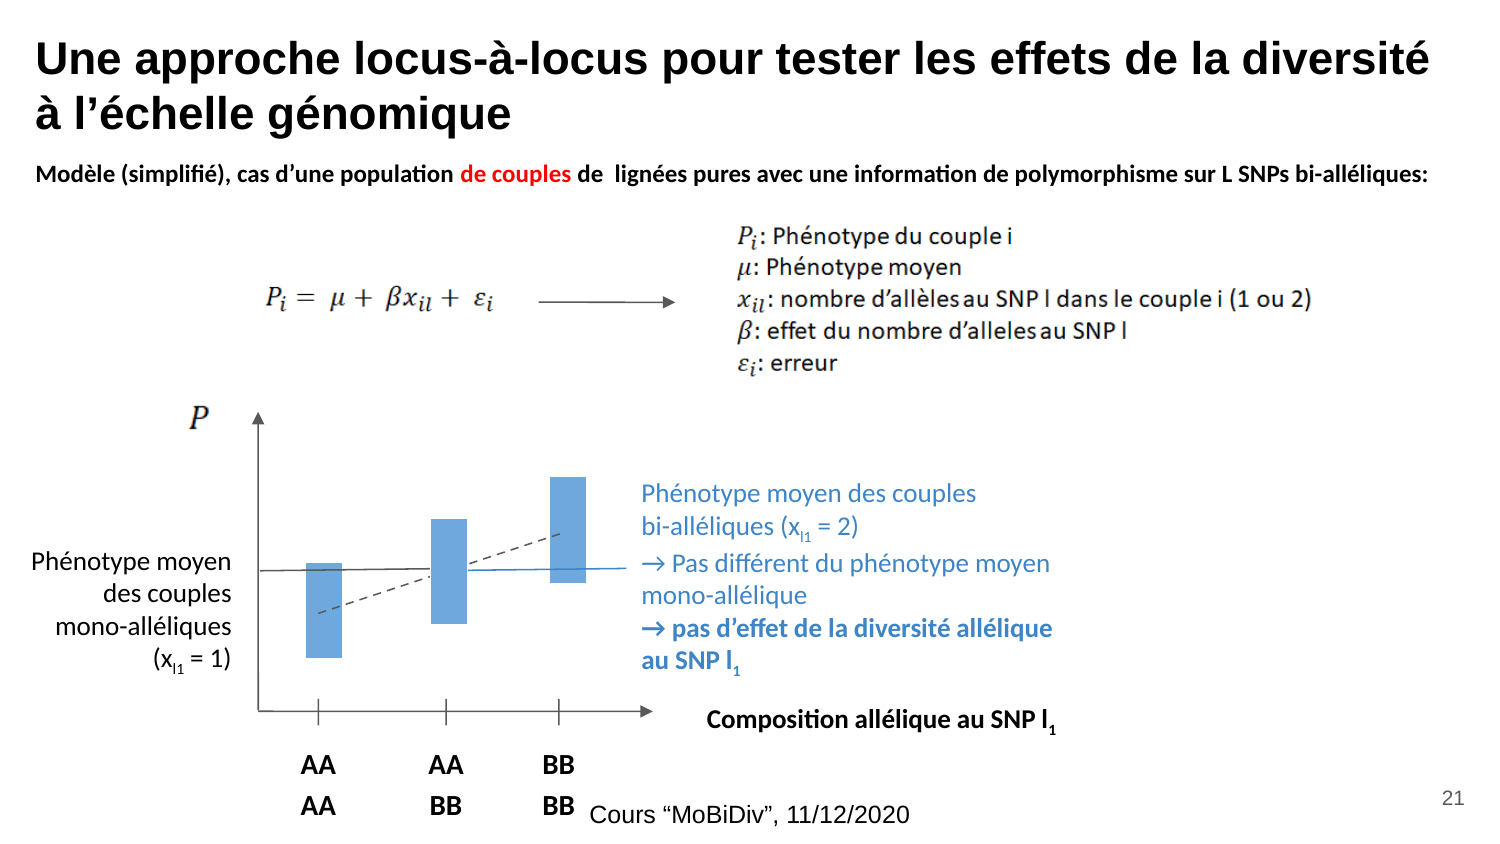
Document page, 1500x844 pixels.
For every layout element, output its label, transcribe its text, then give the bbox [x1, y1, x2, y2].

picture [255, 279, 501, 324]
slide_number <number> [1389, 764, 1480, 830]
text_box [549, 570, 587, 584]
list AA AA [274, 725, 363, 787]
list Phénotype moyen des couples mono-alléliques (xl1 = 1) [14, 528, 247, 712]
picture [170, 389, 229, 445]
picture [725, 210, 1328, 394]
text_box [430, 517, 468, 626]
list Composition allélique au SNP l1 [665, 680, 1098, 742]
list BB BB [515, 725, 603, 787]
text_box [305, 562, 343, 569]
list Phénotype moyen des couples bi-alléliques (xl1 = 2) → Pas différent du phénotype moyen mono-allélique → pas d’effet de la diversité allélique au SNP l1 [626, 460, 1099, 679]
text_box [305, 571, 343, 659]
text_box [549, 476, 587, 568]
title Une approche locus-à-locus pour tester les effets de la diversité à l’échelle génomique [20, 13, 1480, 158]
list Modèle (simplifié), cas d’une population de couples de lignées pures avec une information de polymorphisme sur L SNPs bi-alléliques: [20, 158, 1480, 214]
list AA BB [402, 725, 490, 787]
